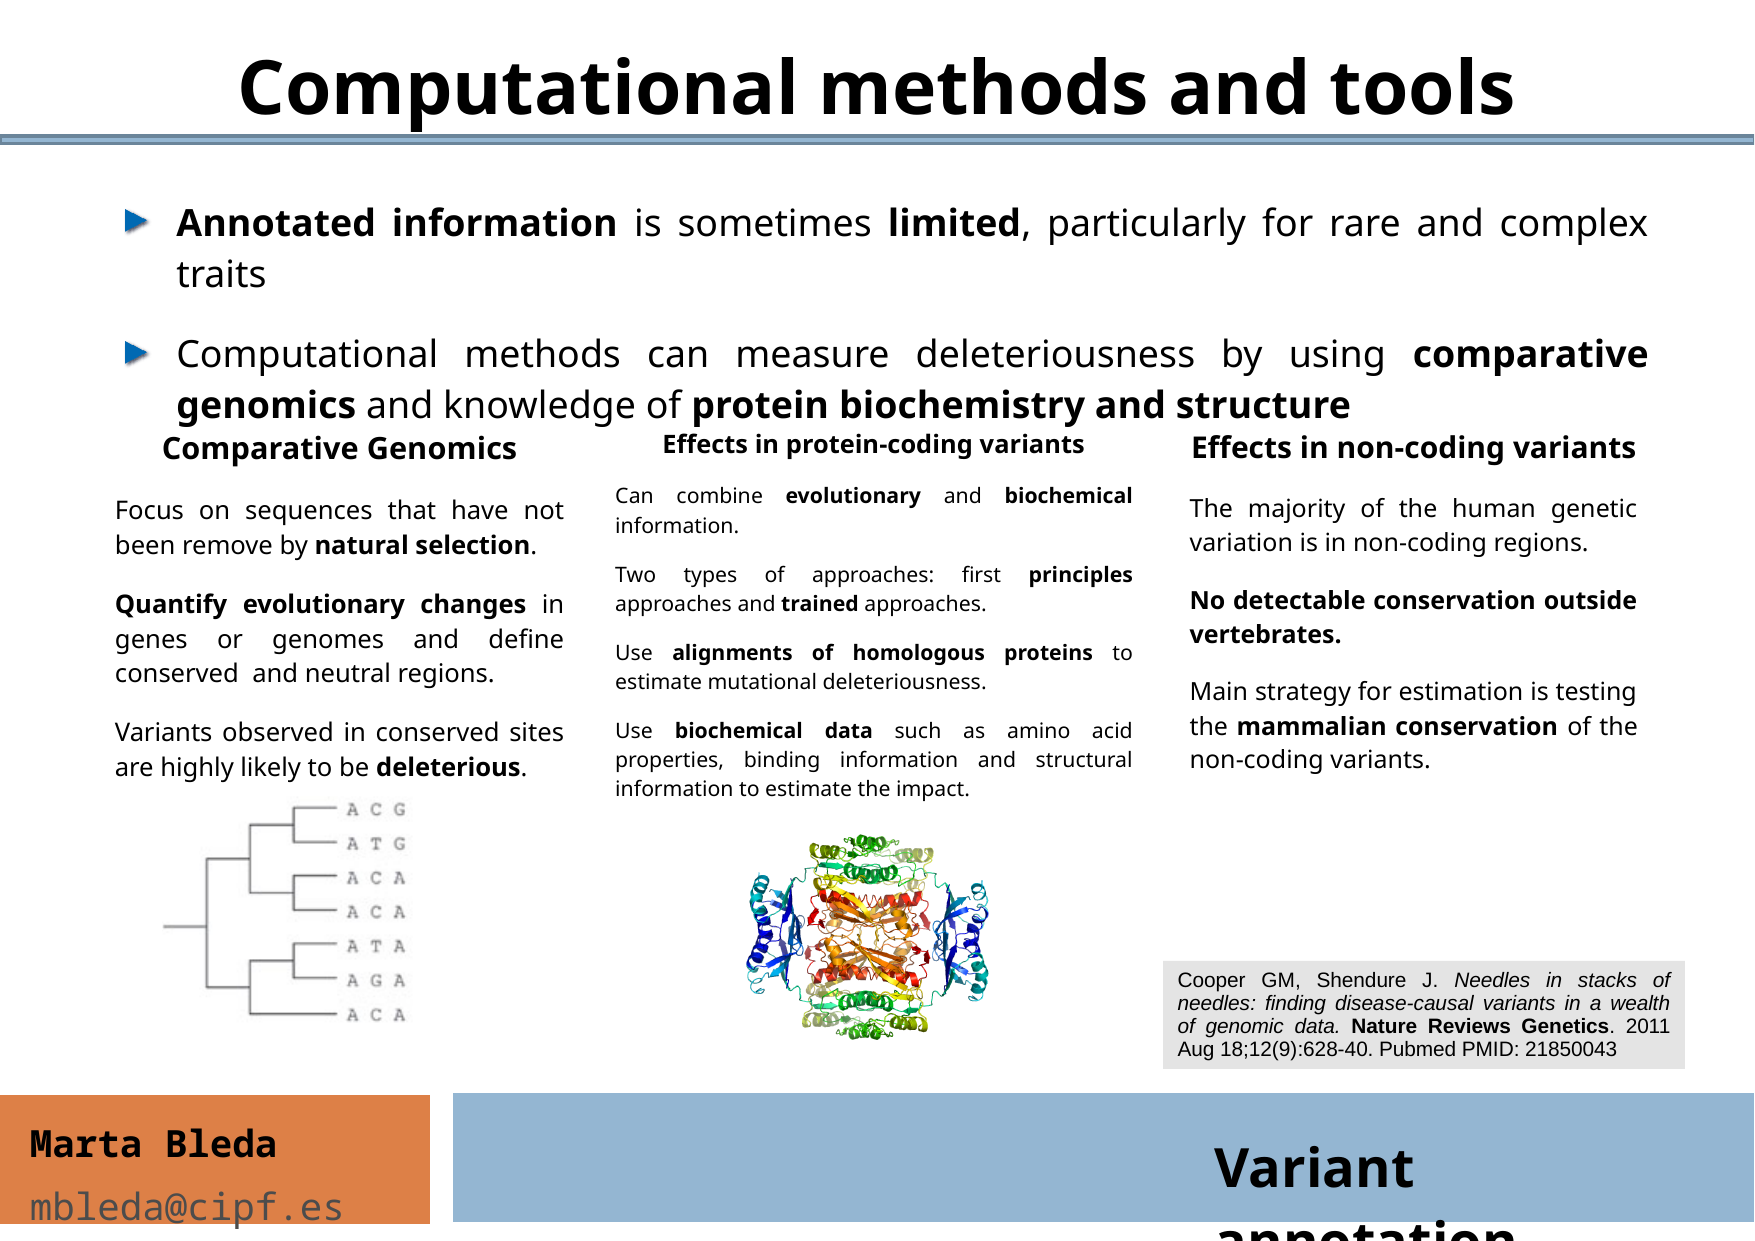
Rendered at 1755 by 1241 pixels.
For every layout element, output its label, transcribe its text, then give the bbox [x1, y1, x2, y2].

text_box Variant annotation [1200, 1122, 1726, 1200]
list Annotated information is sometimes limited, particularly for rare and complex traits Computational methods can measure deleteriousness by using comparative genomics and knowledge of protein biochemistry and structure [105, 196, 1649, 447]
list Effects in non-coding variants The majority of the human genetic variation is in non-coding regions. No detectable conservation outside vertebrates. Main strategy for estimation is testing the mammalian conservation of the non-coding variants. [1189, 426, 1638, 855]
list Comparative Genomics Focus on sequences that have not been remove by natural selection. Quantify evolutionary changes in genes or genomes and define conserved and neutral regions. Variants observed in conserved sites are highly likely to be deleterious. [114, 426, 565, 793]
text_box Cooper GM, Shendure J. Needles in stacks of needles: finding disease-causal variants in a wealth of genomic data. Nature Reviews Genetics. 2011 Aug 18;12(9):628-40. Pubmed PMID: 21850043 [1163, 960, 1685, 1069]
list Effects in protein-coding variants Can combine evolutionary and biochemical information. Two types of approaches: first principles approaches and trained approaches. Use alignments of homologous proteins to estimate mutational deleteriousness. Use biochemical data such as amino acid properties, binding information and structural information to estimate the impact. [615, 426, 1133, 806]
picture [693, 805, 1044, 1069]
text_box Marta Bleda mbleda@cipf.es [15, 1110, 406, 1213]
picture [162, 792, 427, 1035]
text_box [0, 136, 1754, 144]
text_box Computational methods and tools [67, 27, 1688, 129]
